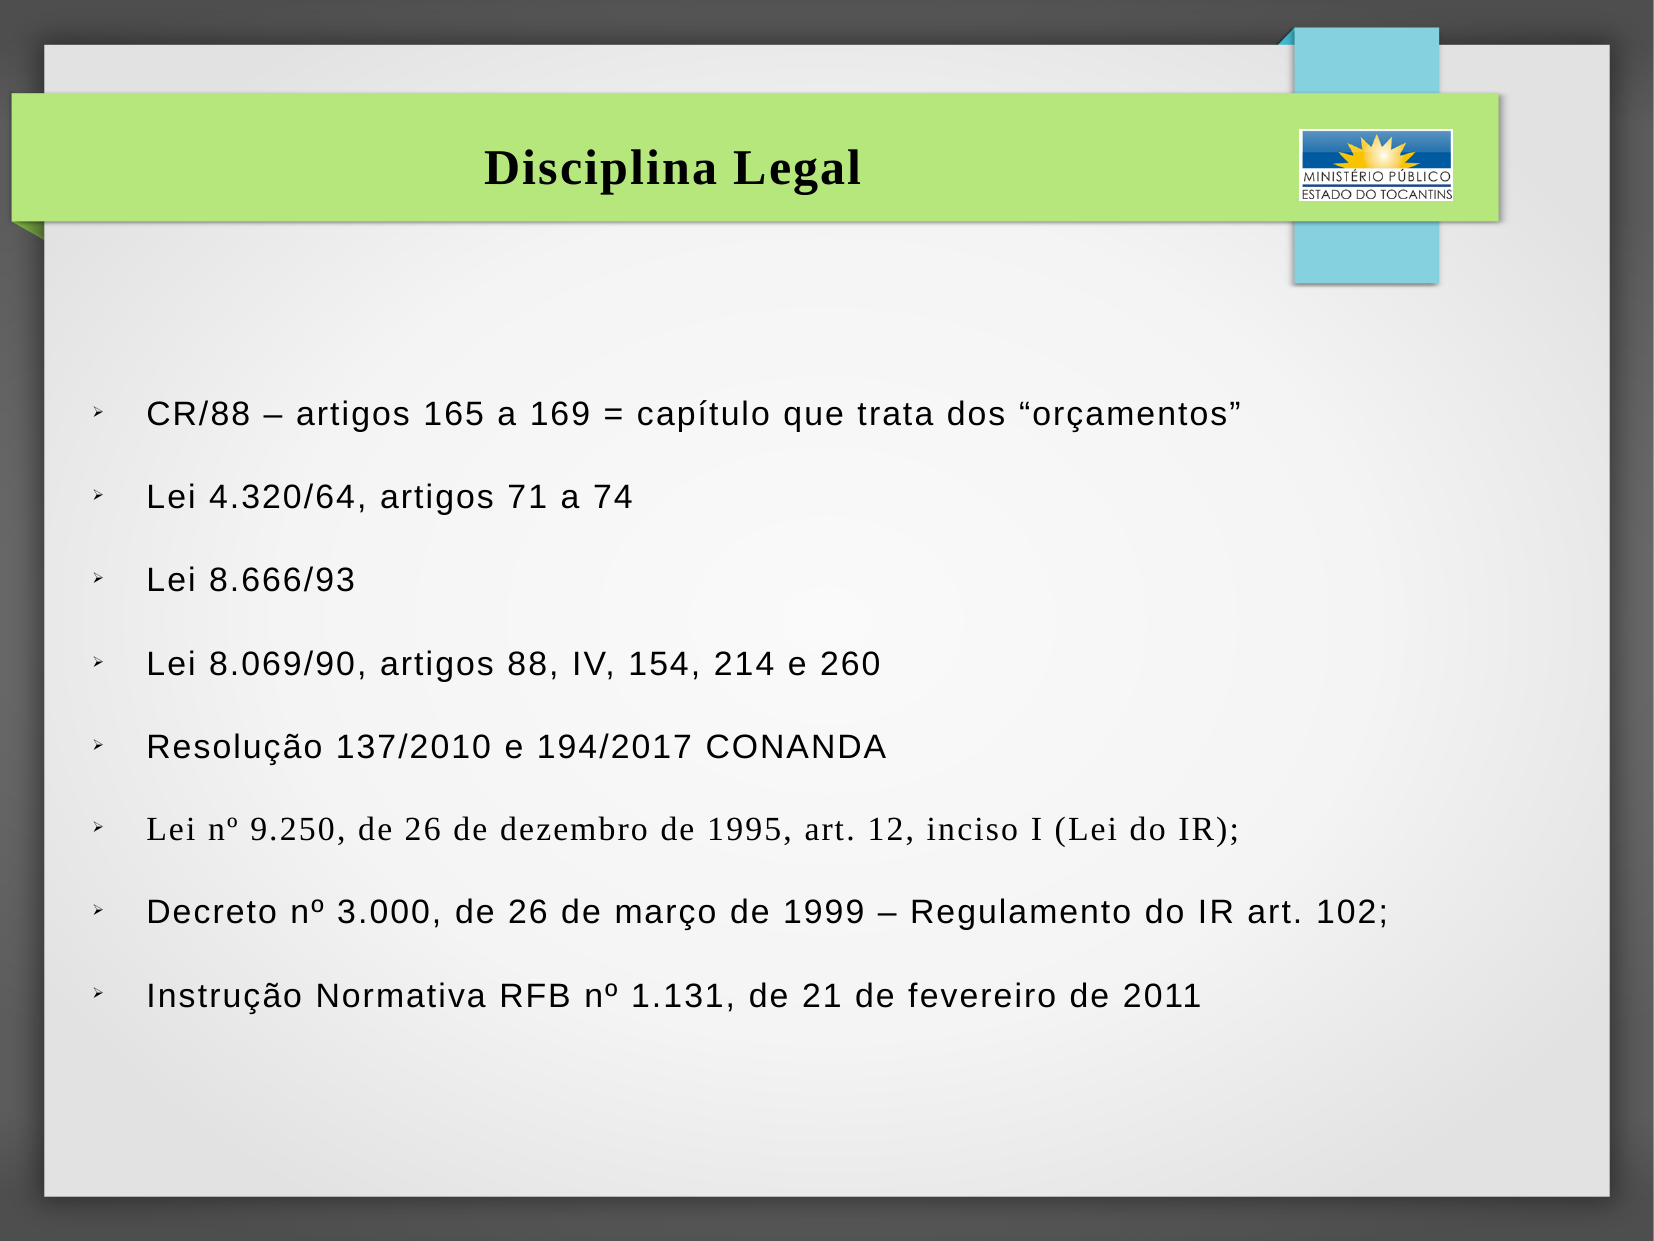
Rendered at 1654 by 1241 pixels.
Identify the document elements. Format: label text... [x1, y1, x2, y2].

list CR/88 – artigos 165 a 169 = capítulo que trata dos “orçamentos” Lei 4.320/64, artigos 71 a 74 Lei 8.666/93 Lei 8.069/90, artigos 88, IV, 154, 214 e 260 Resolução 137/2010 e 194/2017 CONANDA Lei nº 9.250, de 26 de dezembro de 1995, art. 12, inciso I (Lei do IR); Decreto nº 3.000, de 26 de março de 1999 – Regulamento do IR art. 102; Instrução Normativa RFB nº 1.131, de 21 de fevereiro de 2011 [82, 295, 1571, 1015]
title Disciplina Legal [82, 94, 1264, 213]
picture [0, 0, 1654, 1241]
